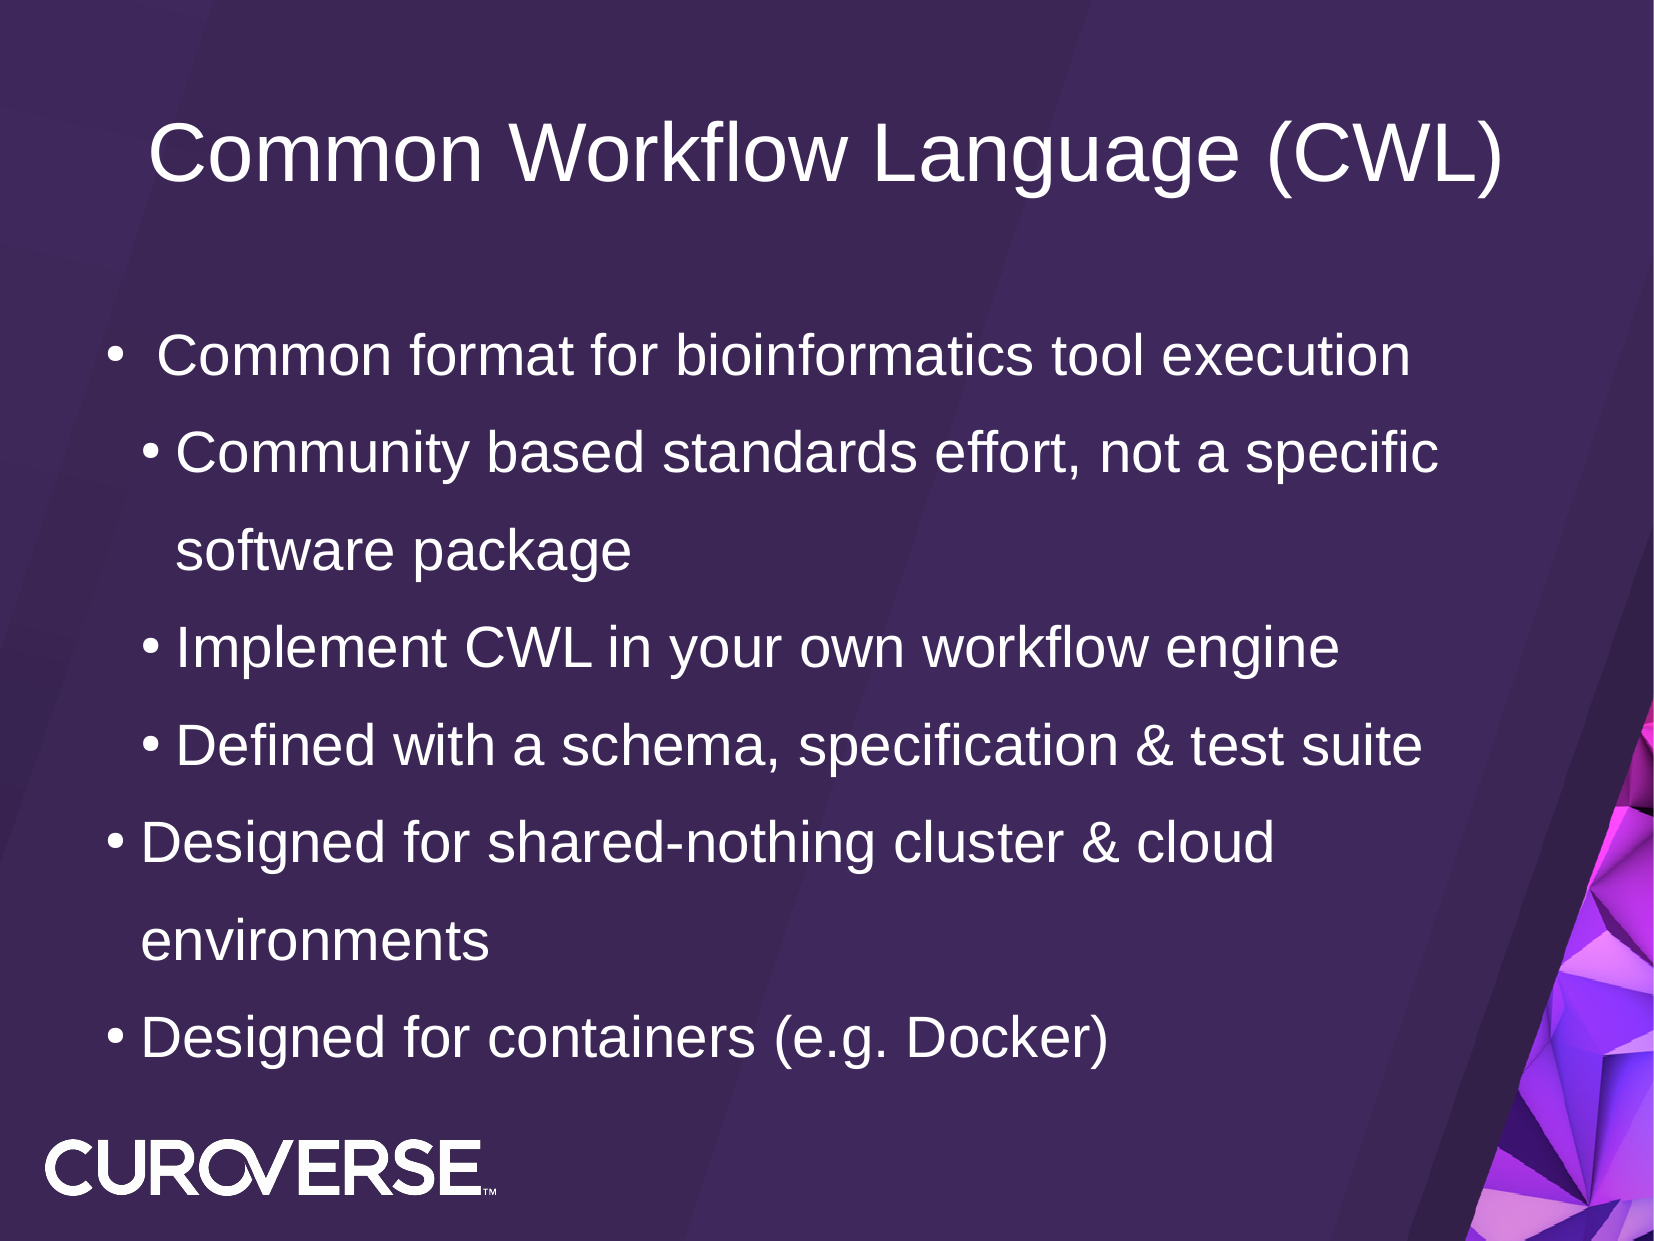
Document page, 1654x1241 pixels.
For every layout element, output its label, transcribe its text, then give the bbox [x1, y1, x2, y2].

picture [0, 0, 1654, 1241]
subtitle Common format for bioinformatics tool execution Community based standards effort, not a specific software package Implement CWL in your own workflow engine Defined with a schema, specification & test suite Designed for shared-nothing cluster & cloud environments Designed for containers (e.g. Docker) [105, 290, 1571, 1081]
title Common Workflow Language (CWL) [82, 49, 1571, 257]
